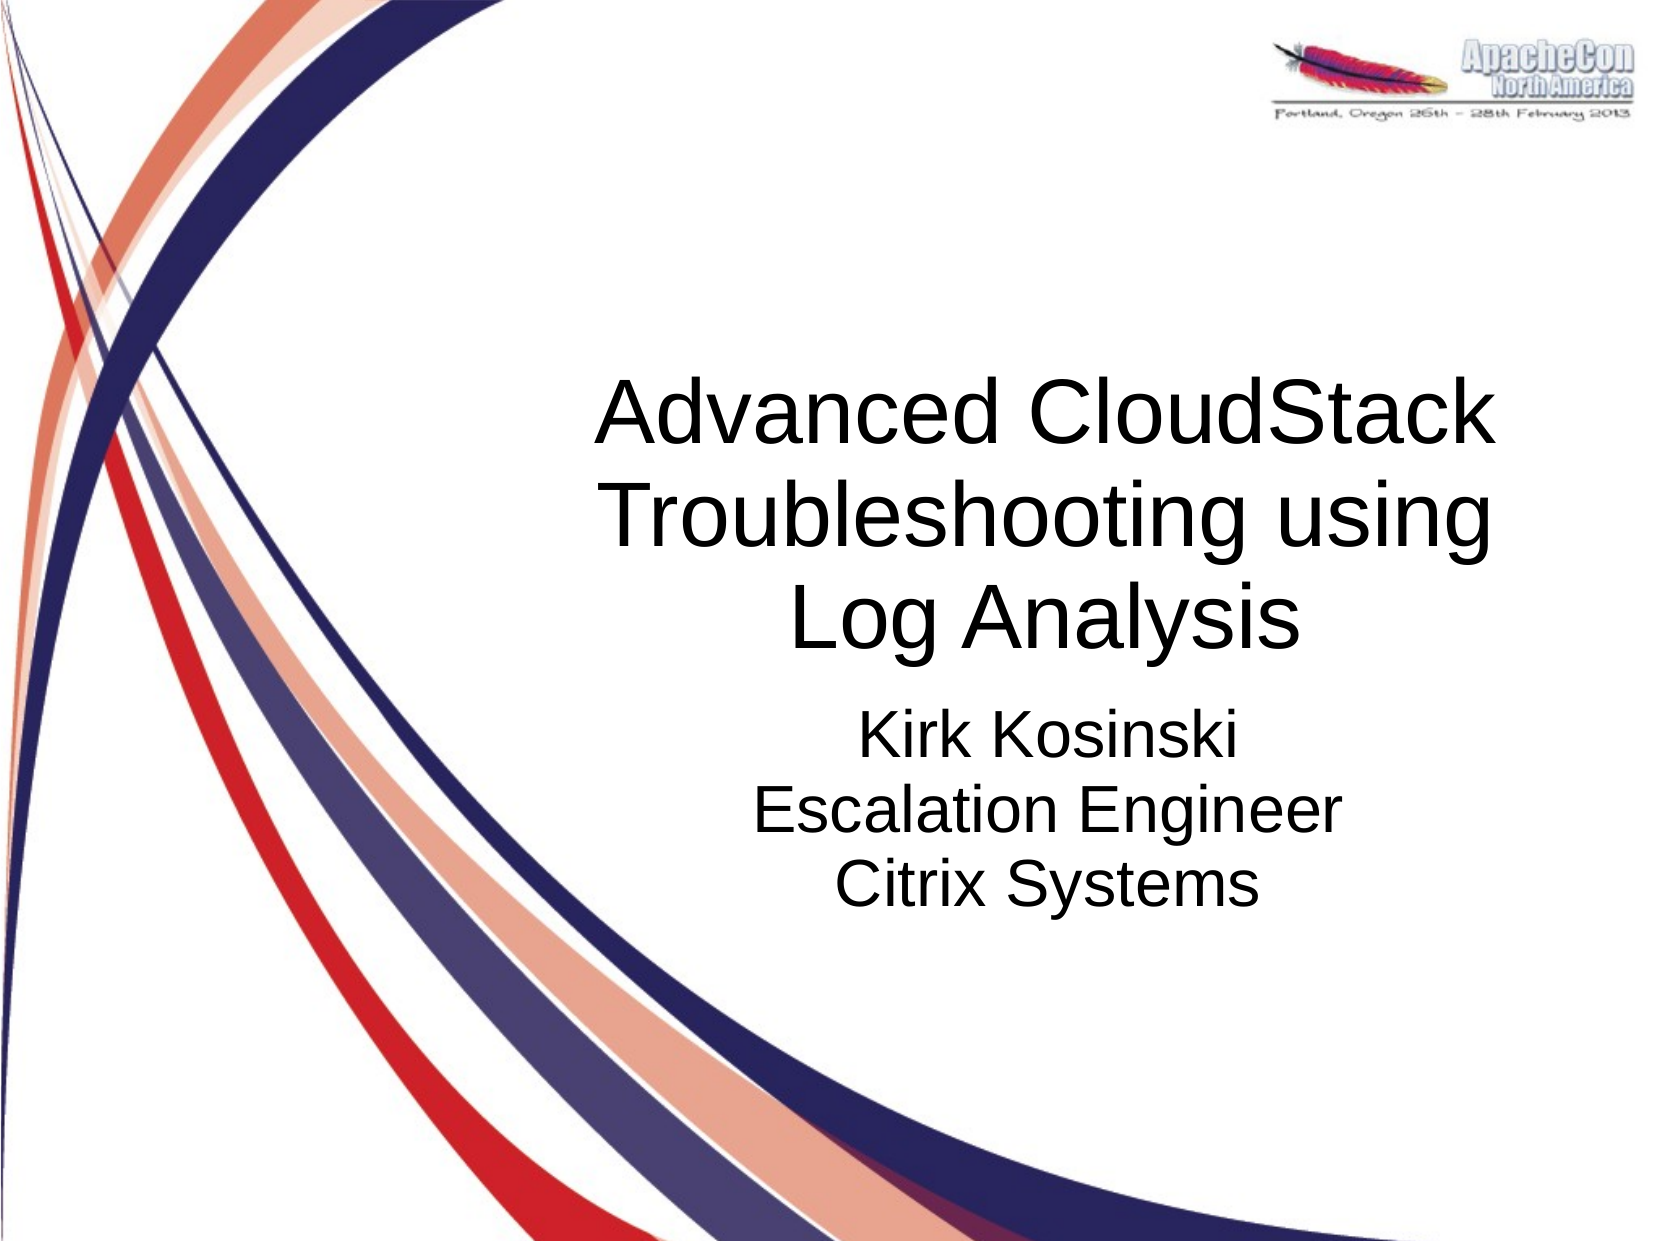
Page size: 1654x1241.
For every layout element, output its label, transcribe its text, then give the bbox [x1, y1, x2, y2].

subtitle Kirk Kosinski Escalation Engineer Citrix Systems [561, 696, 1536, 922]
picture [0, 0, 1654, 1241]
title Advanced CloudStack Troubleshooting using Log Analysis [561, 360, 1531, 669]
